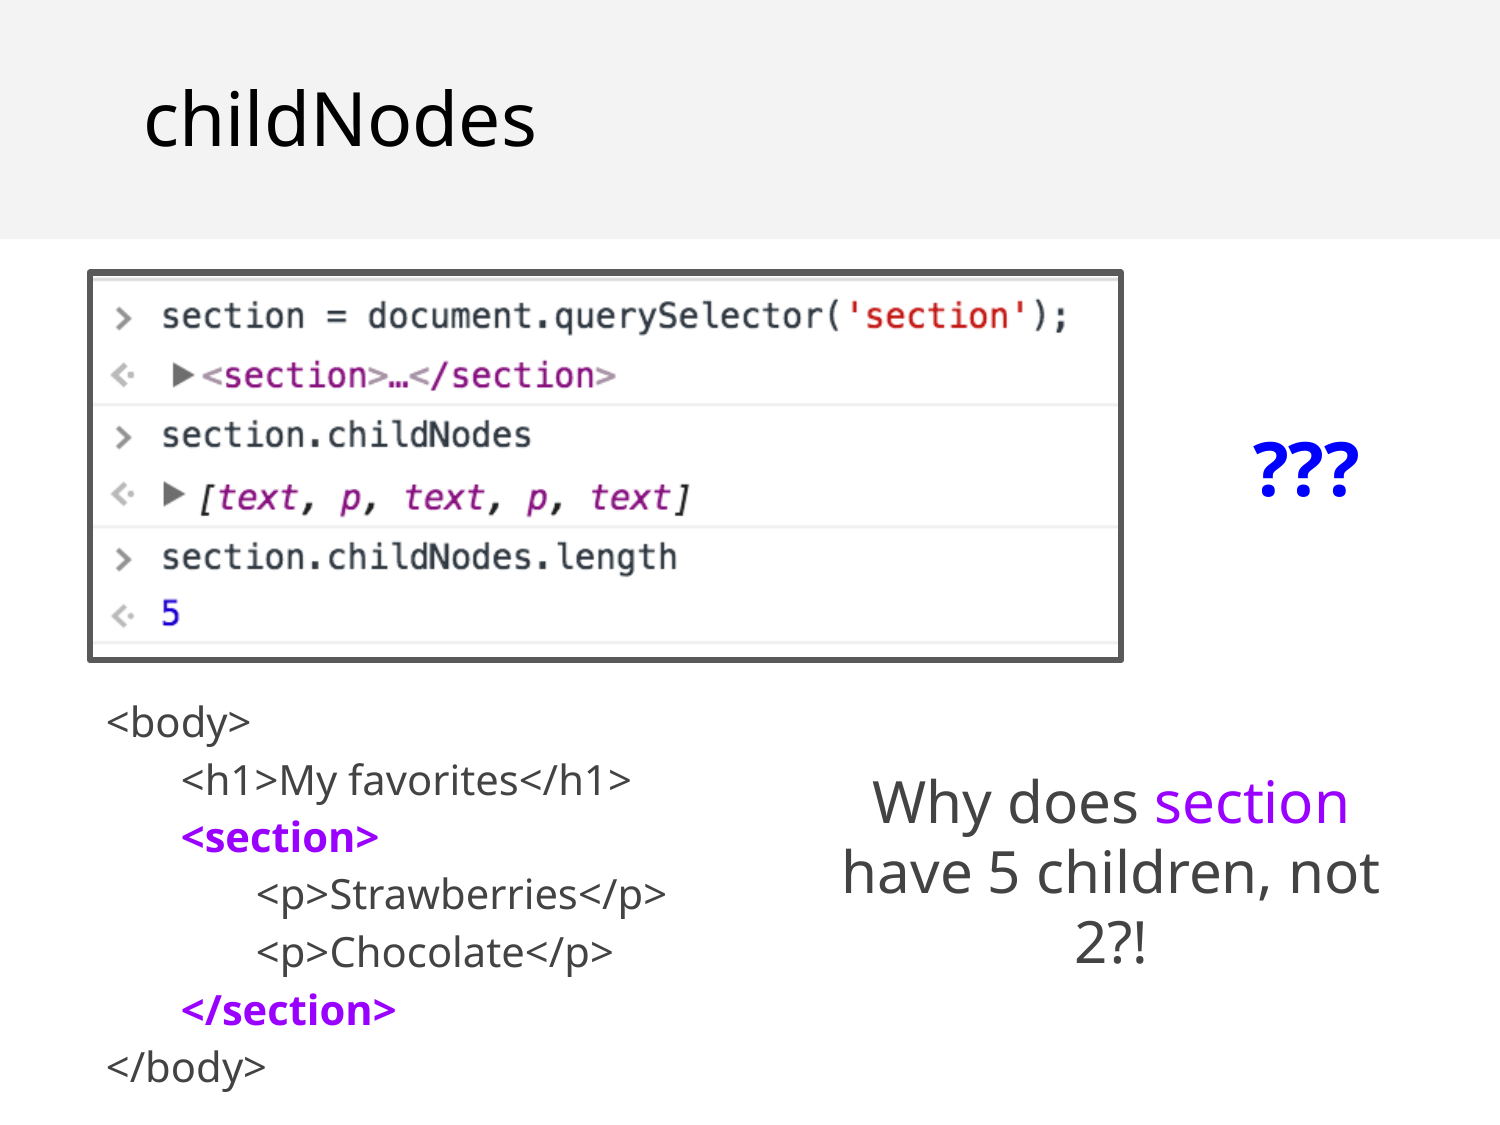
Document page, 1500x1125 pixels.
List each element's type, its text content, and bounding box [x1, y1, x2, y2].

picture [92, 275, 1118, 657]
title childNodes [128, 56, 1372, 183]
list <body> <h1>My favorites</h1> <section> <p>Strawberries</p> <p>Chocolate</p> </section> </body> [90, 673, 776, 1104]
text_box ??? [992, 361, 1500, 572]
text_box Why does section have 5 children, not 2?! [825, 724, 1397, 1017]
